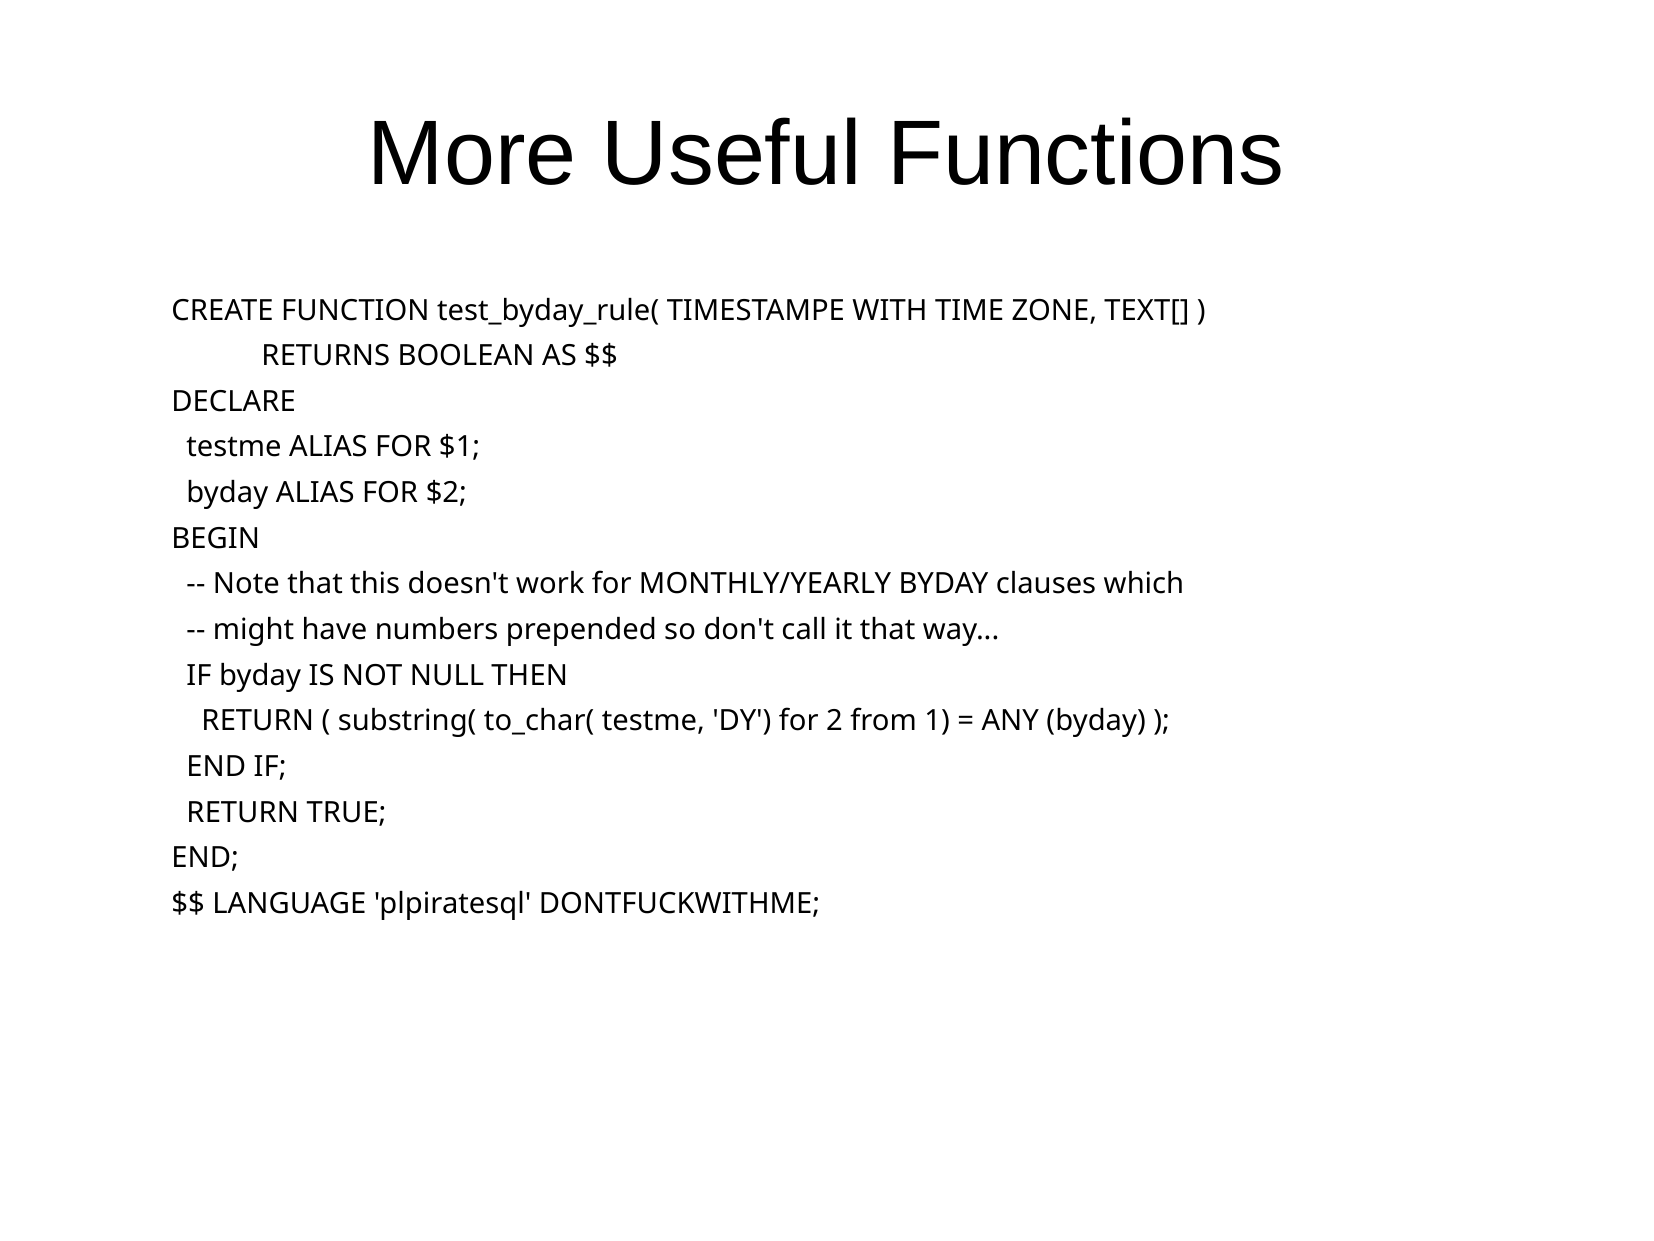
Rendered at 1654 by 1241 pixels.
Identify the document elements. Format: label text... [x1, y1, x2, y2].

list CREATE FUNCTION test_byday_rule( TIMESTAMPE WITH TIME ZONE, TEXT[] ) RETURNS BOOLEAN AS $$ DECLARE testme ALIAS FOR $1; byday ALIAS FOR $2; BEGIN -- Note that this doesn't work for MONTHLY/YEARLY BYDAY clauses which -- might have numbers prepended so don't call it that way... IF byday IS NOT NULL THEN RETURN ( substring( to_char( testme, 'DY') for 2 from 1) = ANY (byday) ); END IF; RETURN TRUE; END; $$ LANGUAGE 'plpiratesql' DONTFUCKWITHME; [100, 288, 1536, 1093]
title More Useful Functions [82, 49, 1571, 257]
